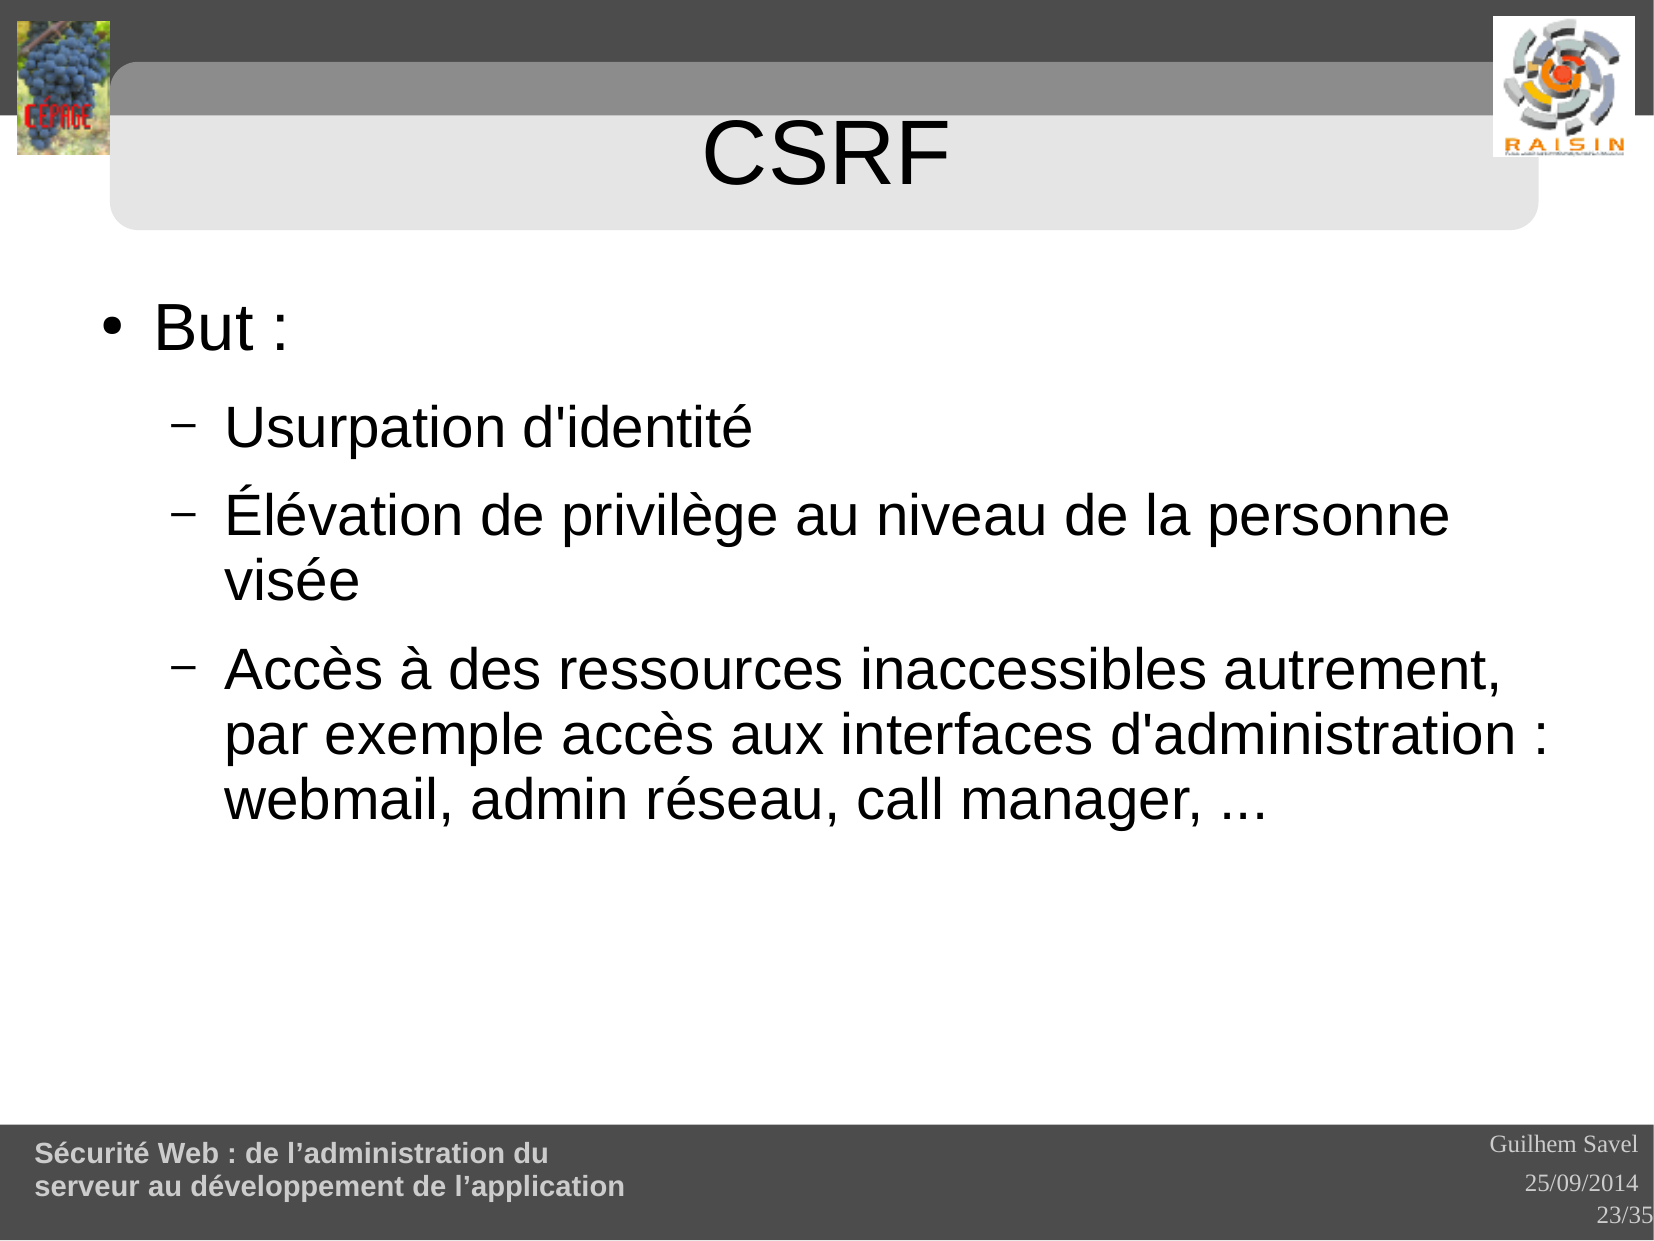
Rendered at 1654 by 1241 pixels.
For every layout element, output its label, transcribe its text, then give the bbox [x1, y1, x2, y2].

title CSRF [82, 49, 1571, 257]
list But : Usurpation d'identité Élévation de privilège au niveau de la personne visée Accès à des ressources inaccessibles autrement, par exemple accès aux interfaces d'administration : webmail, admin réseau, call manager, ... [82, 290, 1571, 1010]
picture [1493, 16, 1635, 157]
picture [17, 21, 110, 155]
